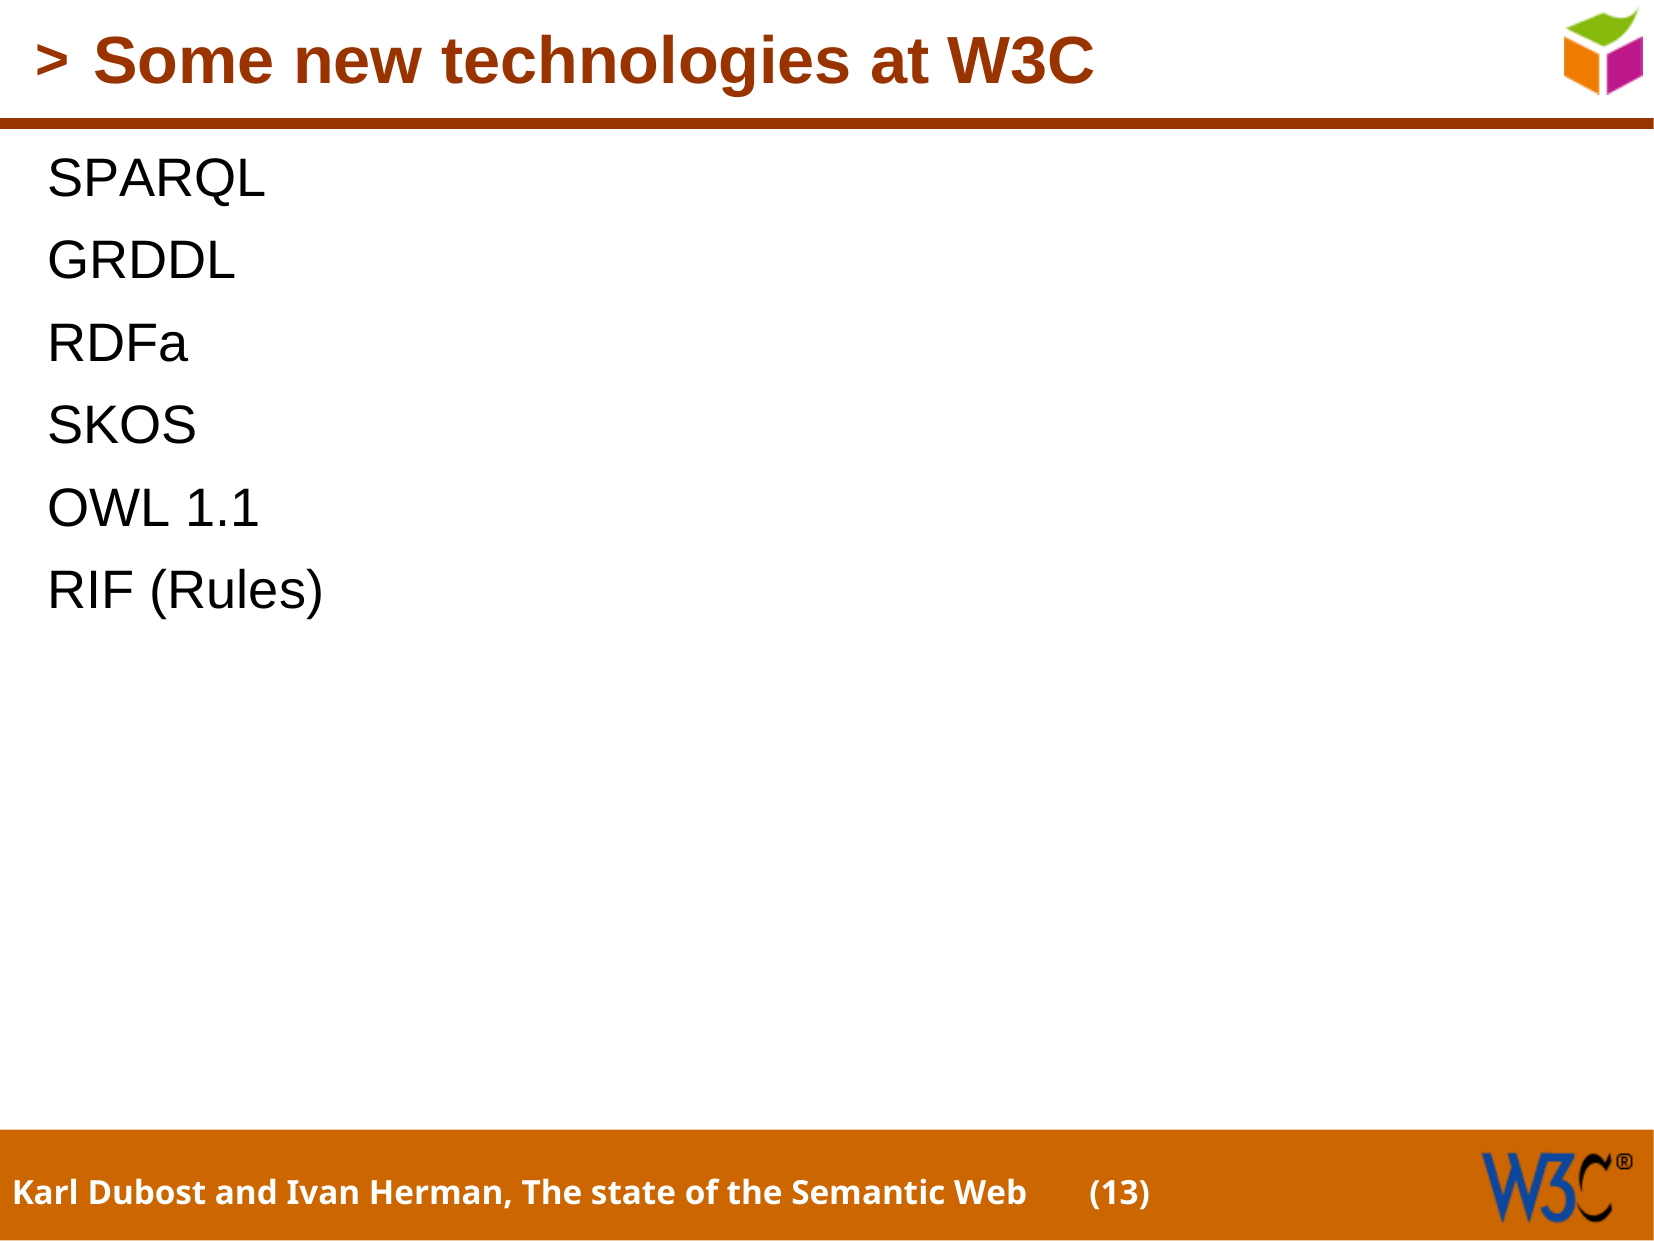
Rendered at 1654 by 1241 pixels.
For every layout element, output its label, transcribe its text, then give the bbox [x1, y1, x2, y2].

picture [1477, 1149, 1639, 1228]
list SPARQL GRDDL RDFa SKOS OWL 1.1 RIF (Rules) [29, 147, 1624, 1119]
picture [1564, 5, 1643, 95]
title Some new technologies at W3C [93, 7, 1493, 111]
